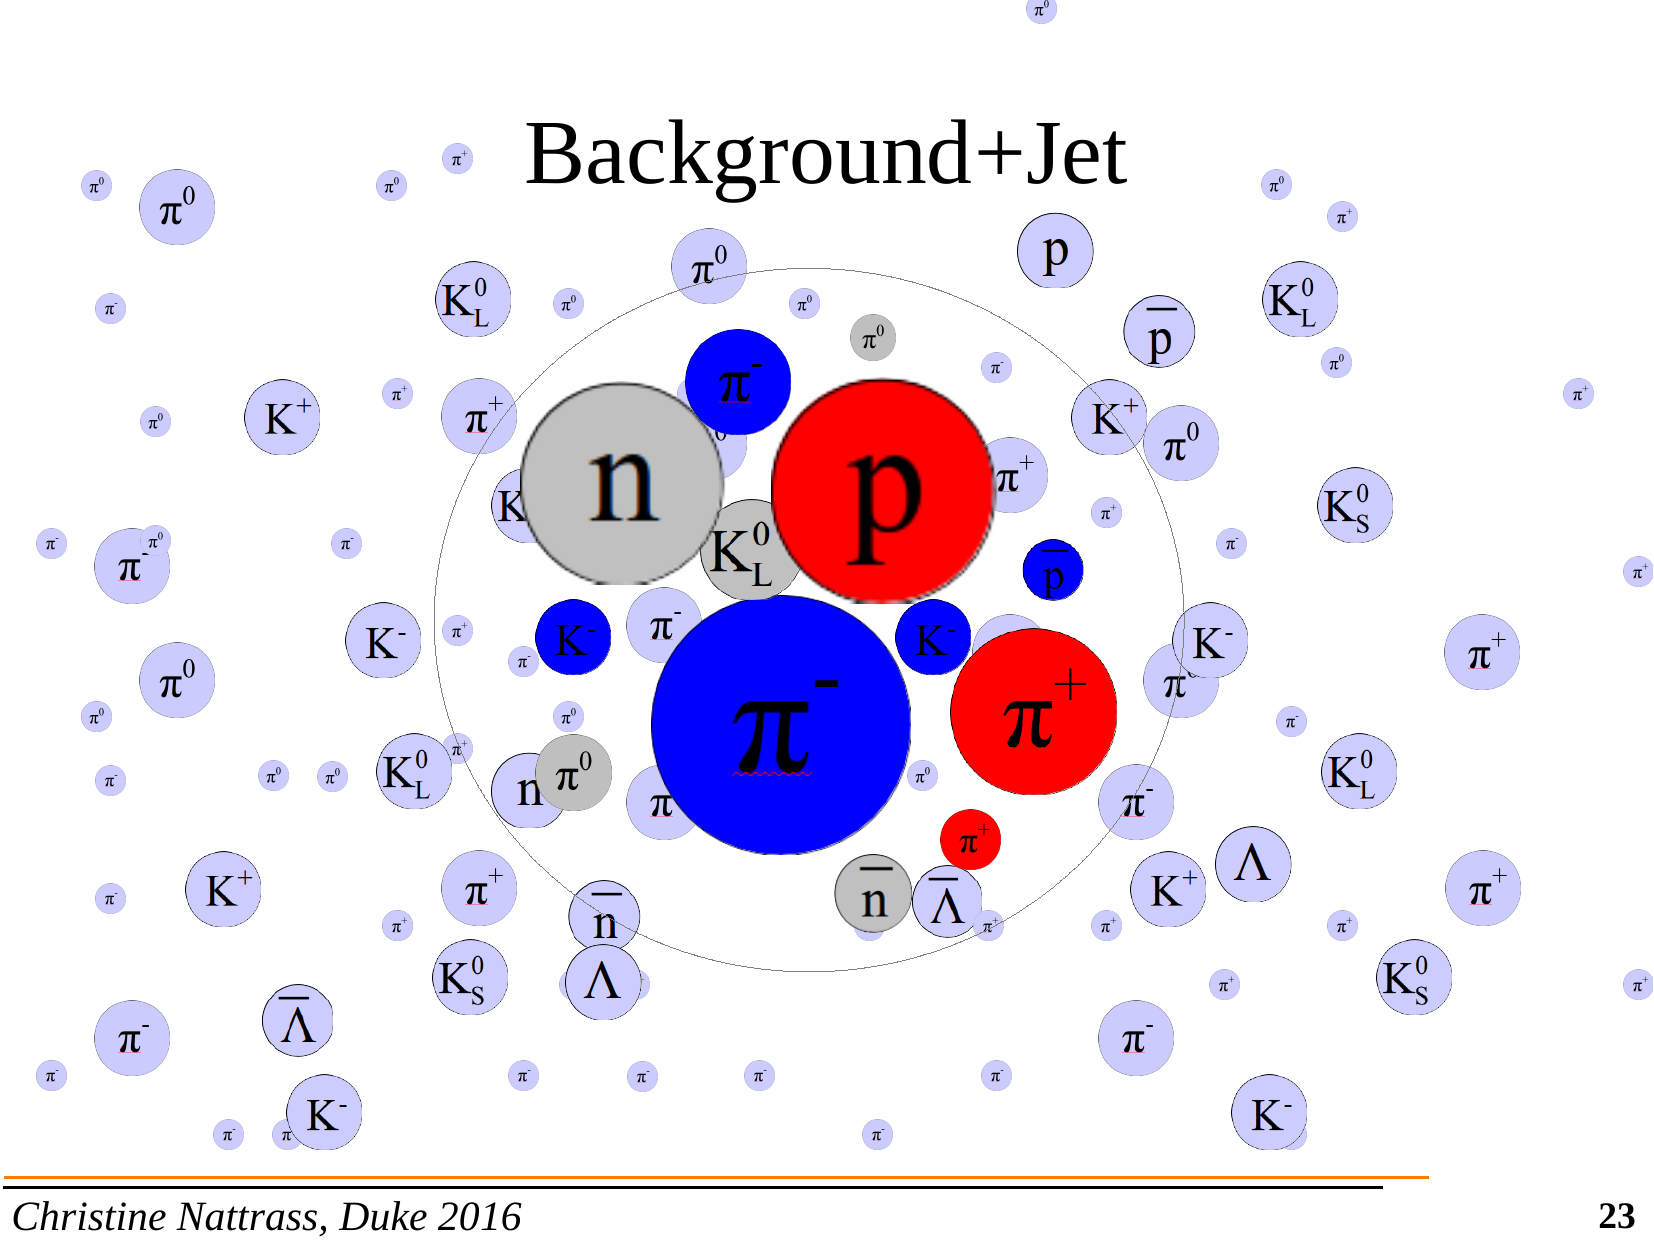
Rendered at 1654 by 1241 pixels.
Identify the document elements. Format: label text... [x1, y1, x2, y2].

picture [1130, 851, 1206, 927]
picture [81, 170, 112, 201]
picture [1317, 467, 1393, 543]
picture [345, 602, 421, 678]
picture [140, 406, 171, 438]
picture [789, 288, 820, 319]
picture [272, 1074, 362, 1151]
picture [441, 850, 517, 926]
picture [1114, 295, 1199, 371]
picture [317, 761, 348, 792]
picture [139, 642, 215, 718]
picture [95, 883, 126, 914]
picture [862, 1119, 893, 1150]
picture [1091, 910, 1122, 941]
picture [1209, 969, 1240, 1000]
picture [1262, 261, 1338, 337]
picture [95, 765, 126, 796]
picture [491, 329, 1219, 942]
picture [1216, 528, 1247, 559]
picture [246, 984, 333, 1060]
picture [36, 528, 67, 559]
picture [744, 1060, 775, 1091]
picture [1623, 556, 1653, 587]
picture [981, 1060, 1012, 1091]
picture [36, 1060, 67, 1091]
picture [94, 1000, 170, 1077]
picture [95, 293, 126, 324]
picture [671, 228, 747, 304]
picture [244, 379, 320, 455]
picture [1143, 602, 1248, 718]
picture [1215, 826, 1310, 902]
picture [508, 1060, 539, 1091]
picture [441, 378, 517, 454]
picture [1444, 614, 1520, 690]
picture [382, 378, 413, 409]
picture [1017, 212, 1123, 288]
picture [553, 288, 584, 319]
picture [382, 910, 413, 941]
picture [442, 143, 473, 174]
picture [1563, 378, 1594, 409]
picture [94, 525, 171, 604]
picture [213, 1119, 244, 1150]
picture [1327, 201, 1358, 232]
picture [1623, 969, 1653, 1000]
picture [559, 880, 660, 1020]
picture [553, 701, 584, 732]
picture [508, 599, 611, 677]
picture [139, 169, 215, 245]
picture [1321, 347, 1352, 378]
picture [491, 734, 612, 828]
picture [331, 528, 362, 560]
picture [435, 261, 511, 337]
picture [185, 851, 261, 927]
picture [1261, 169, 1292, 200]
picture [442, 615, 473, 646]
picture [376, 170, 407, 201]
picture [1026, 0, 1057, 24]
picture [258, 760, 289, 791]
picture [81, 701, 112, 732]
picture [1327, 910, 1358, 941]
picture [1376, 939, 1452, 1015]
picture [1276, 706, 1307, 737]
picture [432, 939, 508, 1015]
picture [1091, 497, 1122, 528]
picture [1098, 1000, 1174, 1076]
picture [1445, 850, 1521, 926]
picture [850, 314, 896, 361]
picture [1321, 733, 1397, 810]
title Background +Jet [82, 49, 1571, 257]
picture [627, 1061, 658, 1092]
picture [376, 733, 473, 810]
picture [1231, 1074, 1307, 1150]
